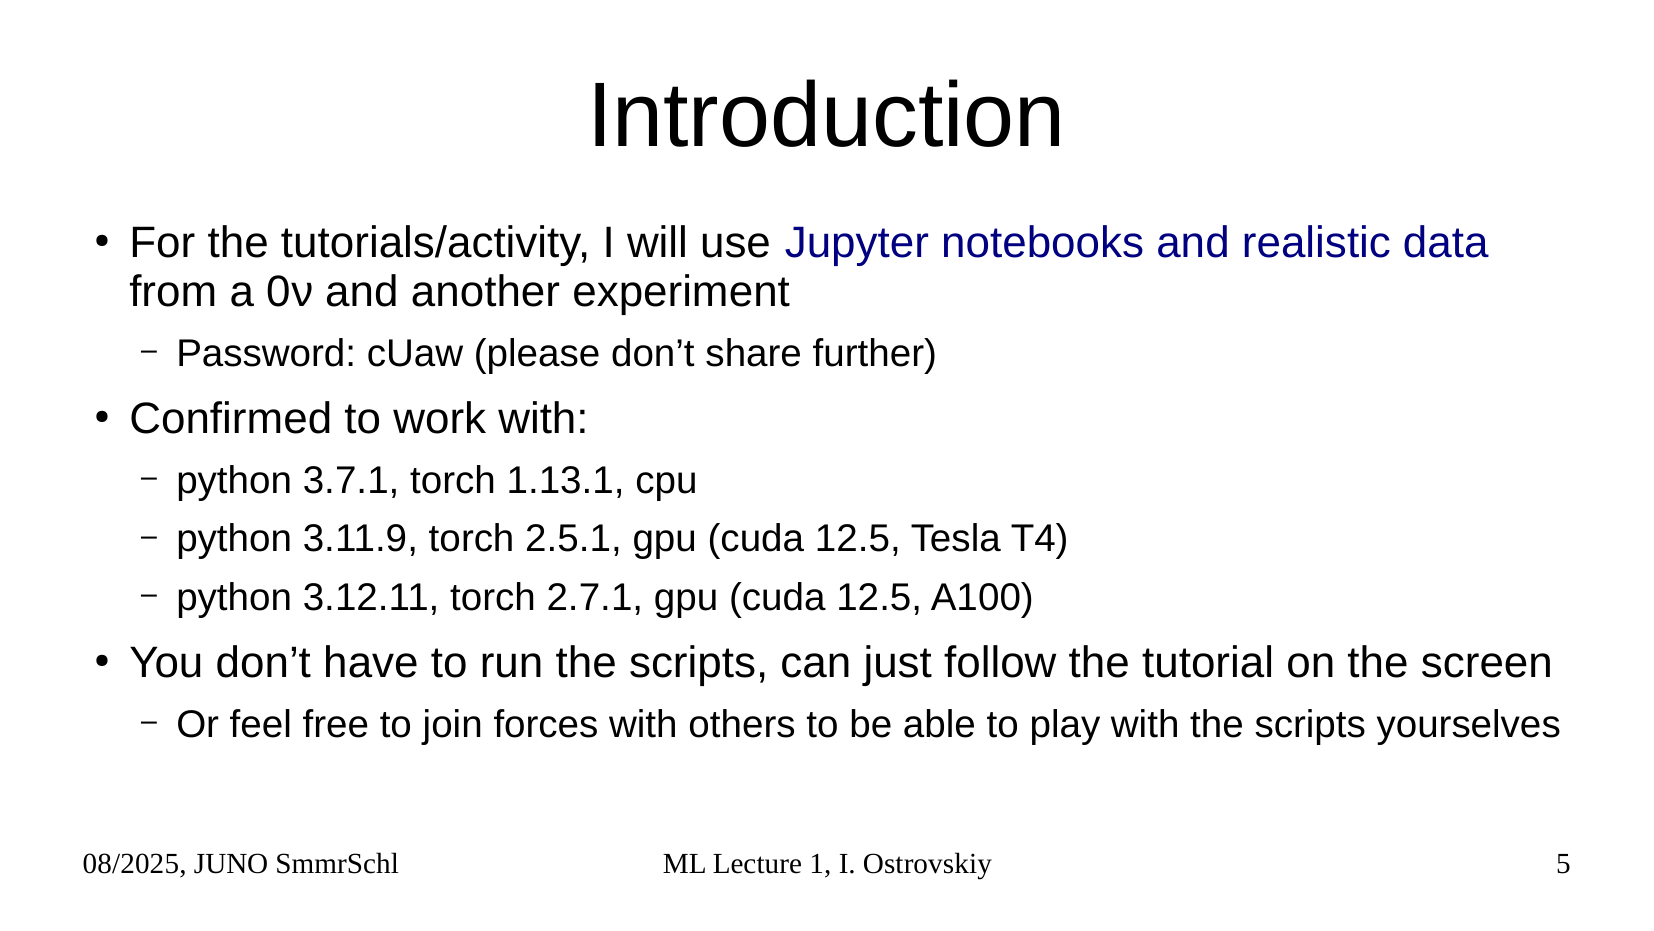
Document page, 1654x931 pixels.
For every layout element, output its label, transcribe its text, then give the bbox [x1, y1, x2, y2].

title Introduction [82, 37, 1571, 193]
list For the tutorials/activity, I will use Jupyter notebooks and realistic data from a 0ν and another experiment Password: cUaw (please don’t share further) Confirmed to work with: python 3.7.1, torch 1.13.1, cpu python 3.11.9, torch 2.5.1, gpu (cuda 12.5, Tesla T4) python 3.12.11, torch 2.7.1, gpu (cuda 12.5, A100) You don’t have to run the scripts, can just follow the tutorial on the screen Or feel free to join forces with others to be able to play with the scripts yourselves [82, 217, 1576, 758]
